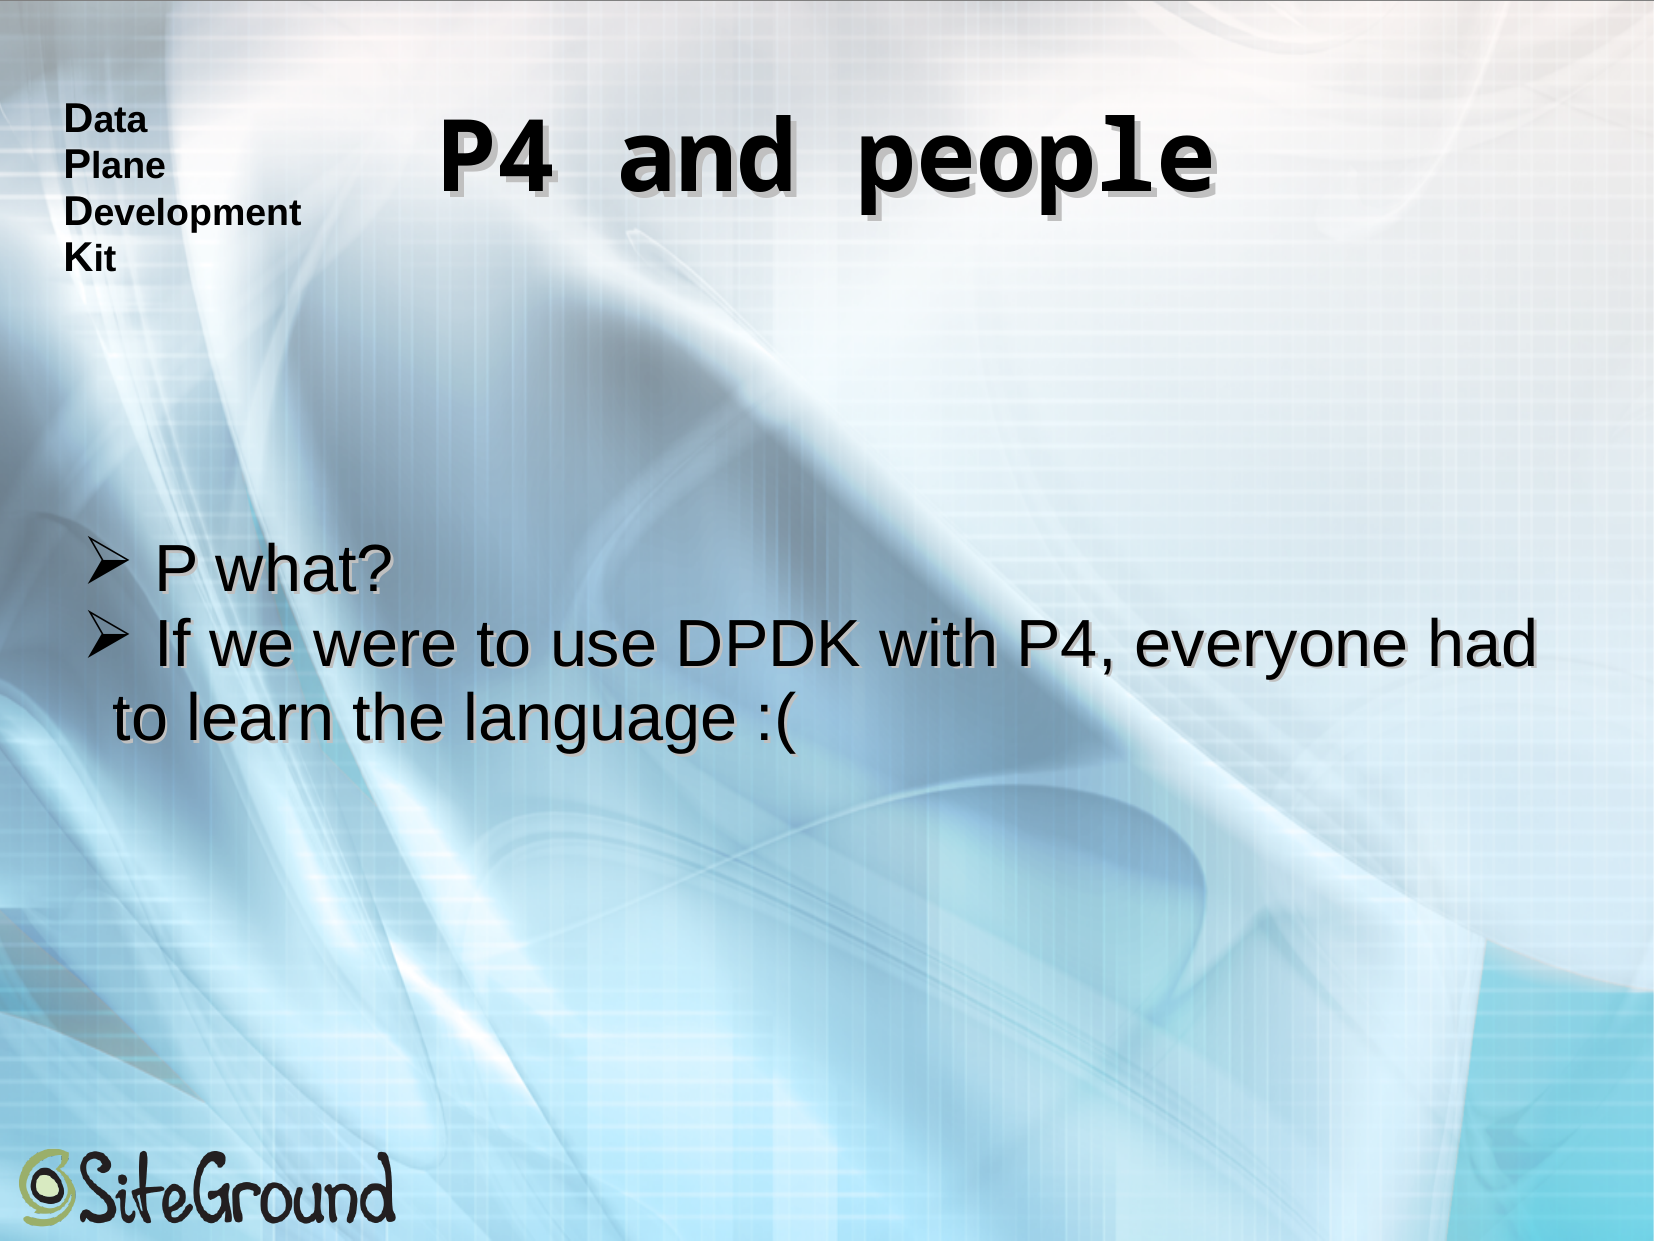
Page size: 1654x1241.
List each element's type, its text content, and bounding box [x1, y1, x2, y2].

text_box Data Plane Development Kit [48, 87, 319, 288]
title P4 and people [82, 49, 1571, 195]
picture [15, 1145, 396, 1233]
subtitle P what? If we were to use DPDK with P4, everyone had to learn the language :( [82, 195, 1571, 1091]
